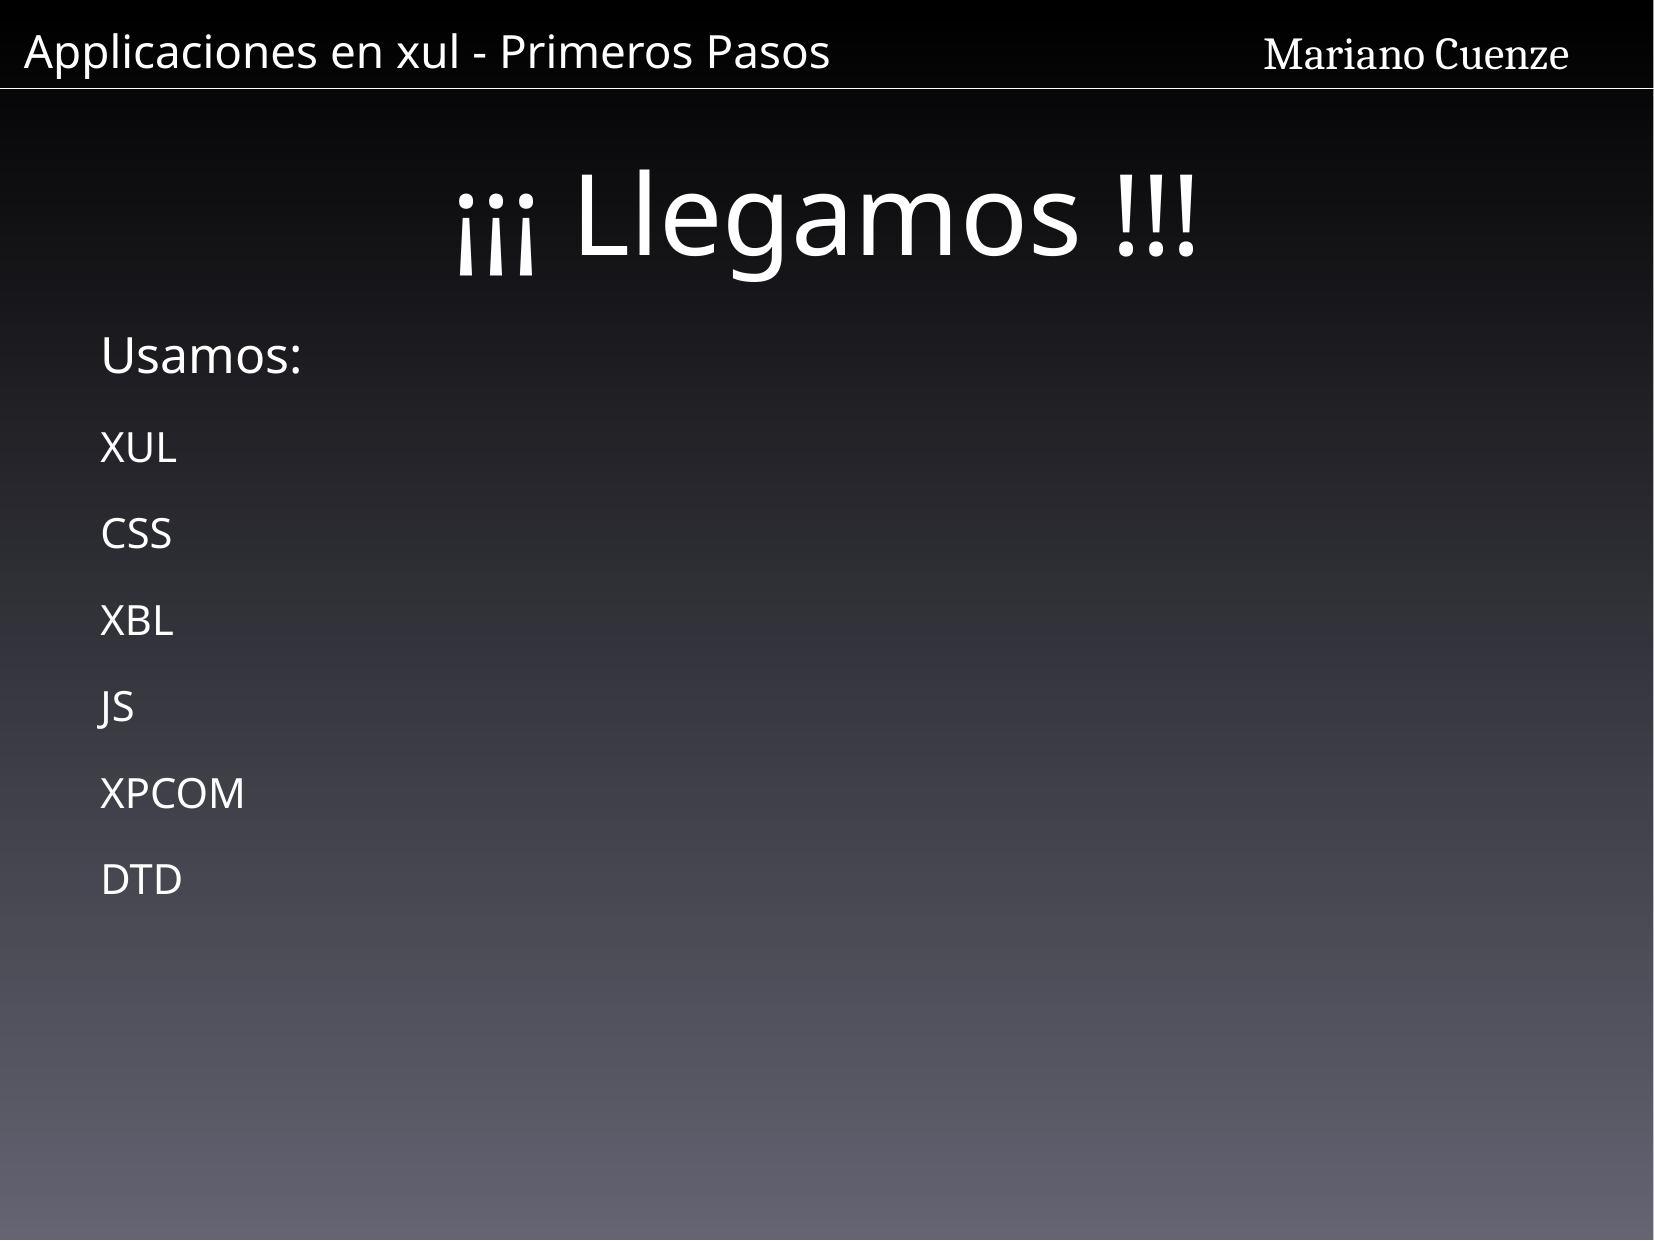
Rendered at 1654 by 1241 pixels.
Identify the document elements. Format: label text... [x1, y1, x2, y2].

title ¡¡¡ Llegamos !!! [82, 108, 1571, 265]
title [82, 265, 1571, 355]
list Usamos: XUL CSS XBL JS XPCOM DTD [82, 355, 1571, 1124]
text_box Mariano Cuenze [1249, 20, 1648, 88]
text_box Applicaciones en xul - Primeros Pasos [9, 11, 899, 80]
